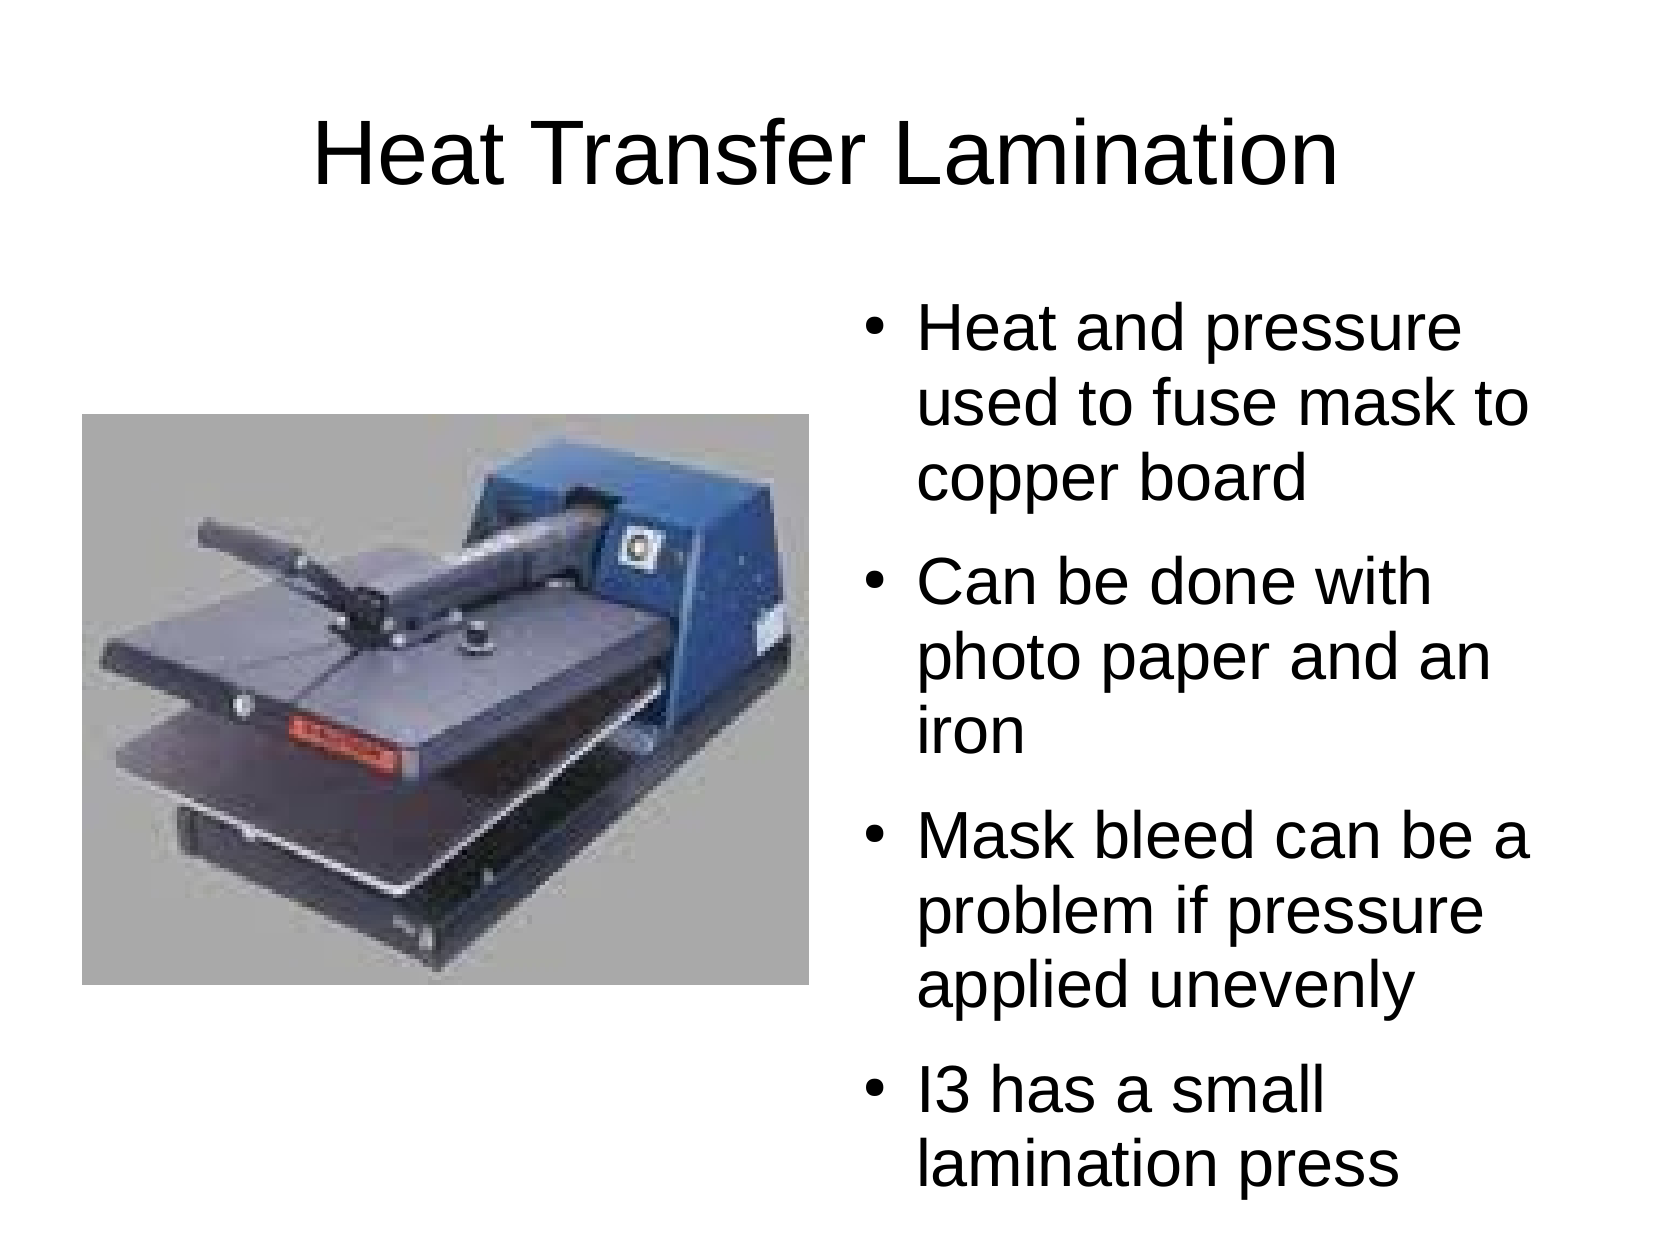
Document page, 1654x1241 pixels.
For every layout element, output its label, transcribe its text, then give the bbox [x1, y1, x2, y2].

title Heat Transfer Lamination [82, 56, 1571, 250]
list Heat and pressure used to fuse mask to copper board Can be done with photo paper and an iron Mask bleed can be a problem if pressure applied unevenly I3 has a small lamination press [845, 290, 1572, 1202]
picture [82, 414, 809, 985]
